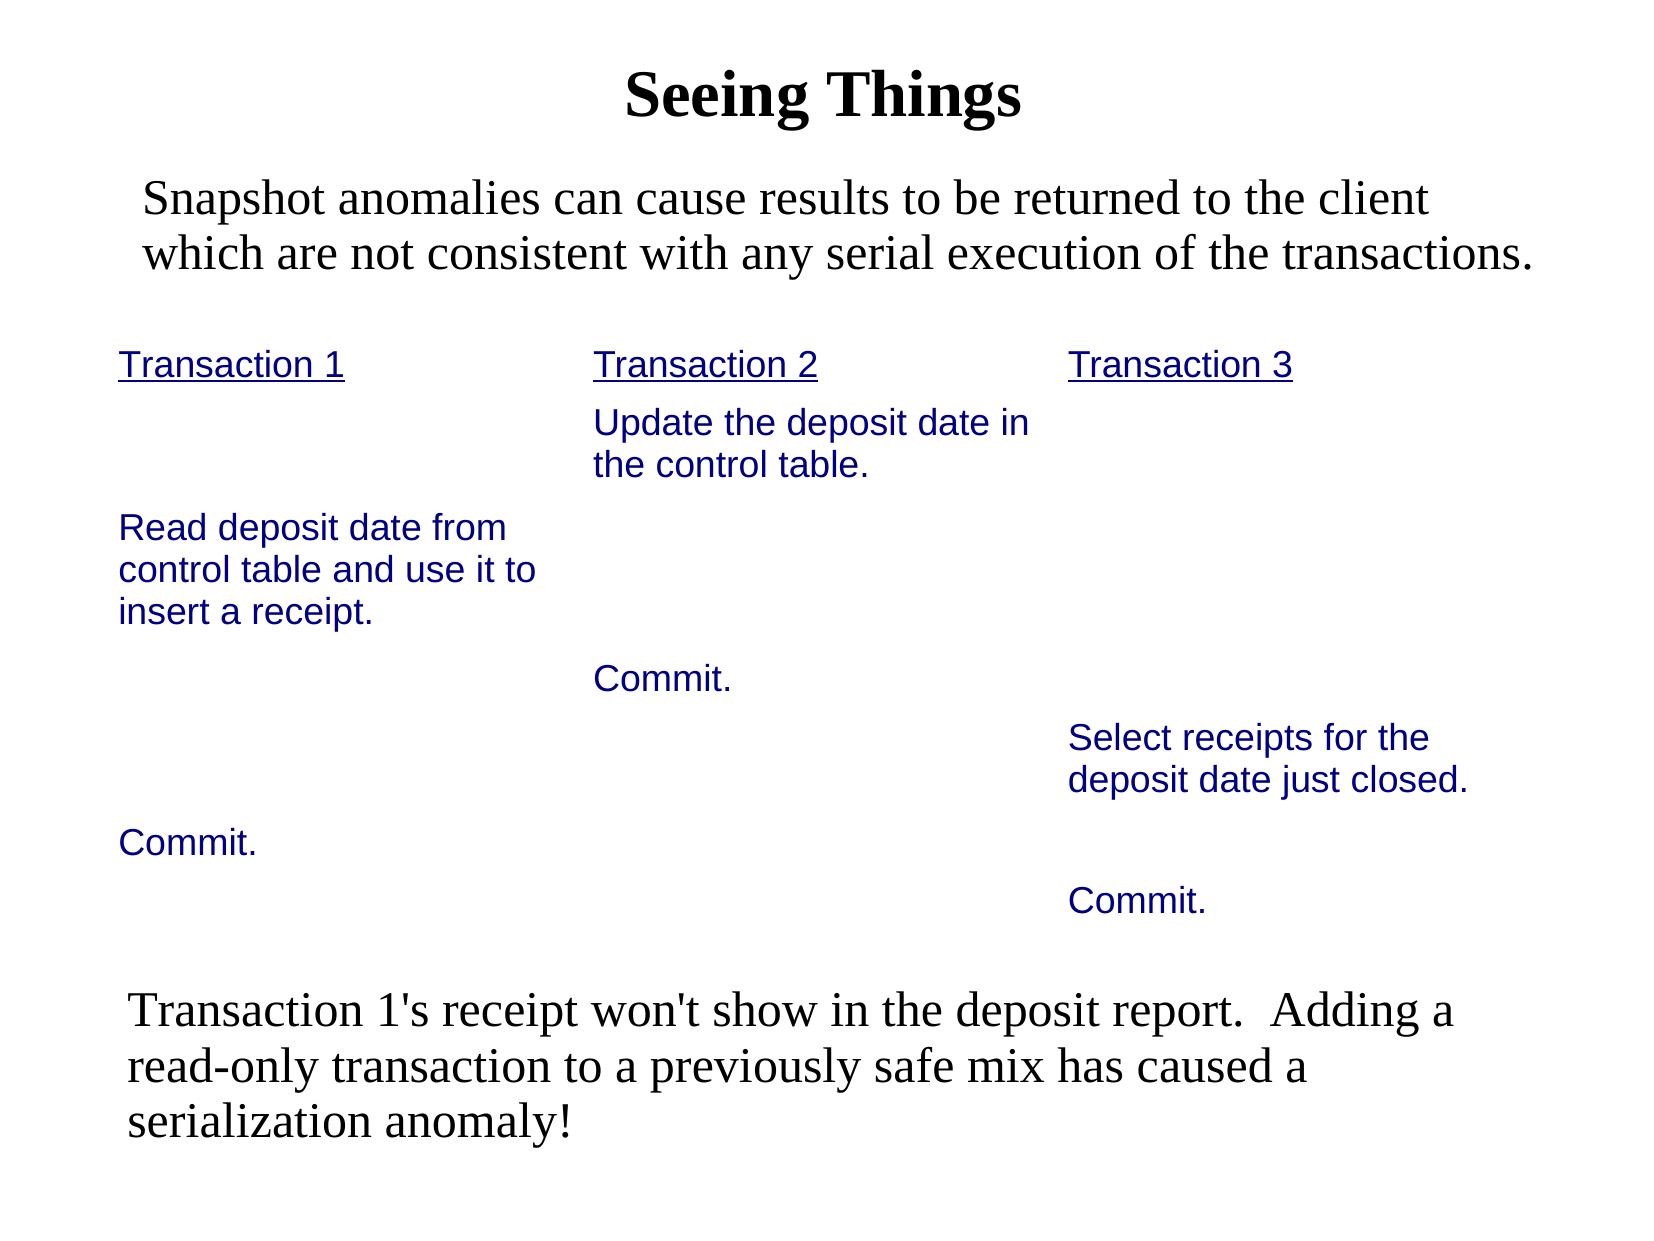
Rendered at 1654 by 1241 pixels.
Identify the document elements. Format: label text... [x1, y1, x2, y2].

table_cell [113, 396, 587, 501]
table_cell [587, 873, 1062, 932]
table_cell Select receipts for the deposit date just closed. [1062, 710, 1537, 815]
table_cell Update the deposit date in the control table. [587, 396, 1062, 501]
table_cell [1062, 815, 1537, 873]
table_header Transaction 2 [587, 338, 1062, 396]
table_cell [113, 652, 587, 710]
title Seeing Things [112, 37, 1535, 151]
text_box Transaction 1's receipt won't show in the deposit report. Adding a read-only transaction to a previously safe mix has caused a serialization anomaly! [112, 975, 1538, 1201]
table_cell [1062, 501, 1537, 652]
table_cell [113, 873, 587, 932]
table_cell [1062, 396, 1537, 501]
table_cell [113, 710, 587, 815]
table_cell Commit. [587, 652, 1062, 710]
table_cell Commit. [1062, 873, 1537, 932]
table_cell Read deposit date from control table and use it to insert a receipt. [113, 501, 587, 652]
table_header Transaction 1 [113, 338, 587, 396]
table_cell Commit. [113, 815, 587, 873]
table_cell [587, 710, 1062, 815]
table_header Transaction 3 [1062, 338, 1537, 396]
subtitle Snapshot anomalies can cause results to be returned to the client which are not consistent with any serial execution of the transactions. [142, 150, 1536, 301]
table_cell [1062, 652, 1537, 710]
table_cell [587, 815, 1062, 873]
table_cell [587, 501, 1062, 652]
